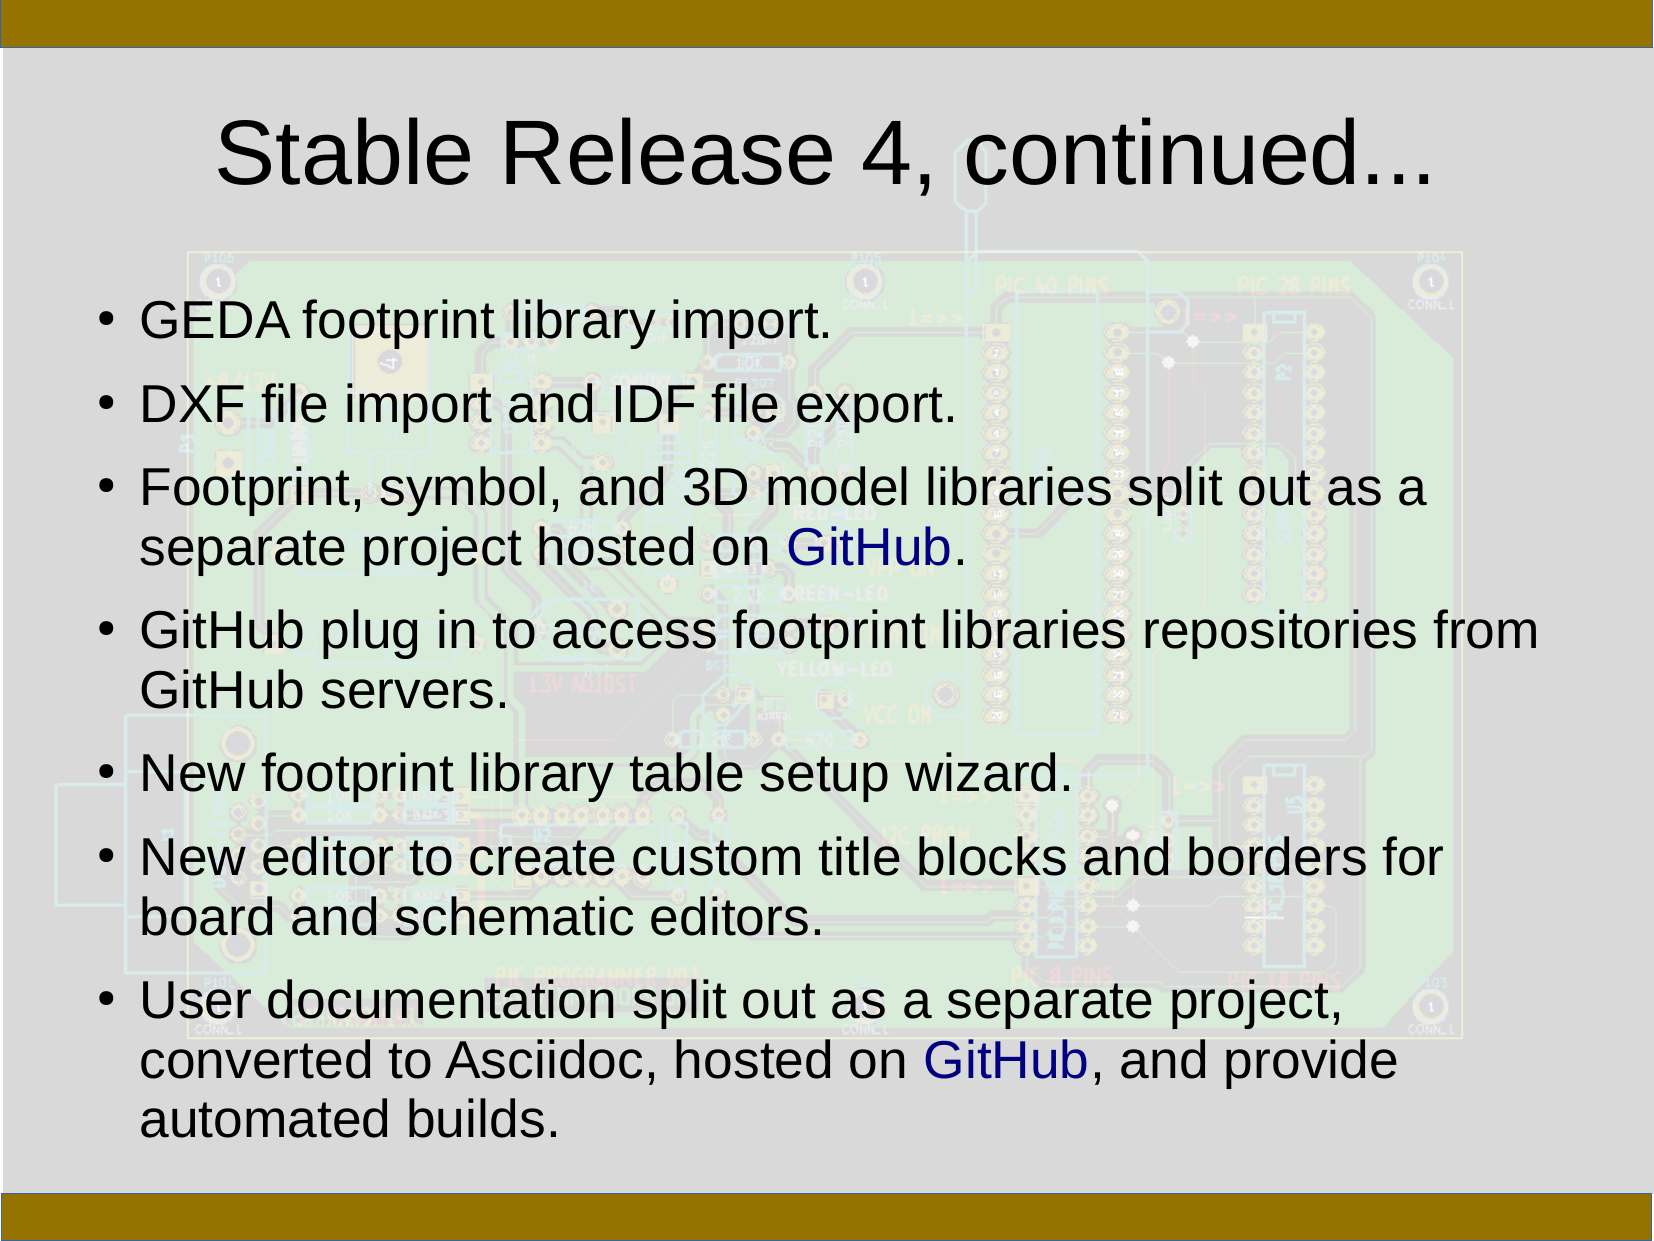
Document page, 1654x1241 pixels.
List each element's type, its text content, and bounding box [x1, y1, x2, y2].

picture [3, 47, 1654, 1194]
list GEDA footprint library import. DXF file import and IDF file export. Footprint, symbol, and 3D model libraries split out as a separate project hosted on GitHub. GitHub plug in to access footprint libraries repositories from GitHub servers. New footprint library table setup wizard. New editor to create custom title blocks and borders for board and schematic editors. User documentation split out as a separate project, converted to Asciidoc, hosted on GitHub, and provide automated builds. [82, 290, 1571, 1156]
text_box [1, 1193, 1652, 1241]
title Stable Release 4, continued... [82, 49, 1571, 257]
text_box [0, 0, 1653, 48]
